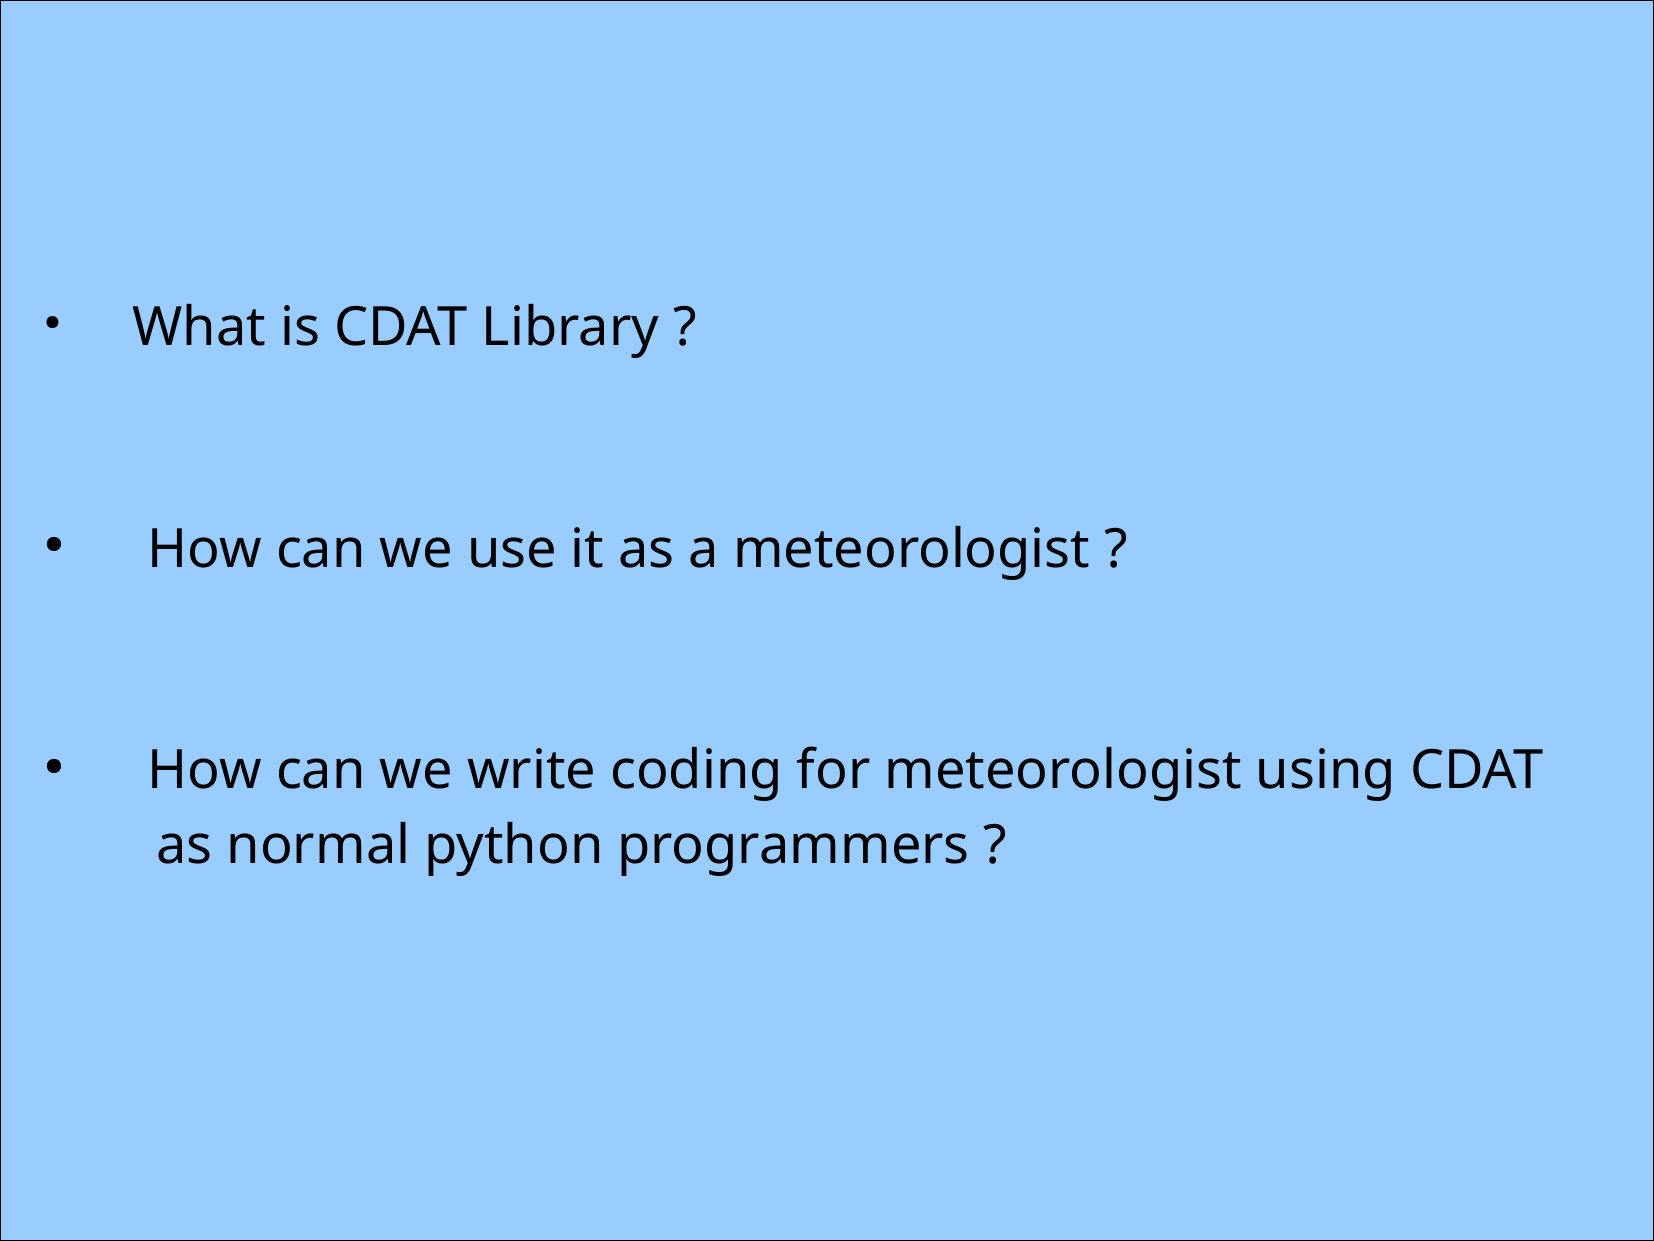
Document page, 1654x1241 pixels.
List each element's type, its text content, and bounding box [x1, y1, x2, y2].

text_box What is CDAT Library ? How can we use it as a meteorologist ? How can we write coding for meteorologist using CDAT as normal python programmers ? [29, 29, 1595, 1211]
text_box [0, 0, 1654, 1241]
